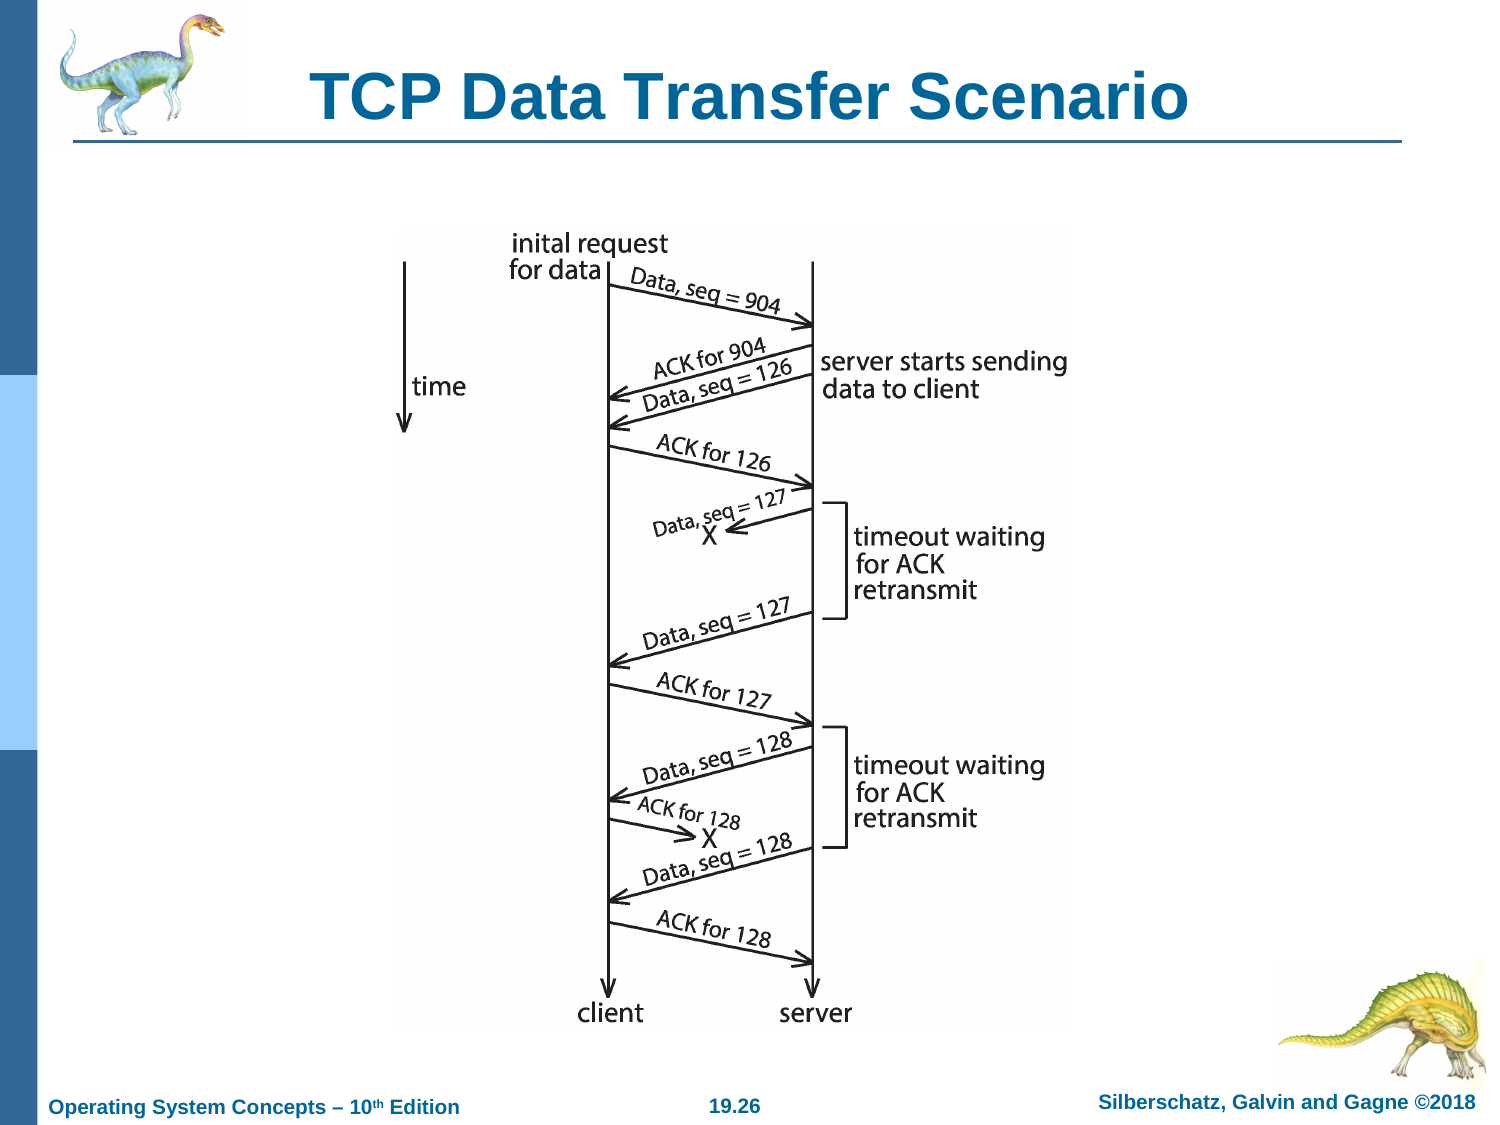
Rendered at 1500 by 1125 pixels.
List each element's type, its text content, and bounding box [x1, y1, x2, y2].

picture [1275, 959, 1486, 1090]
picture [396, 228, 1068, 1029]
picture [1415, 1094, 1423, 1099]
picture [46, 0, 243, 149]
title TCP Data Transfer Scenario [75, 45, 1426, 141]
